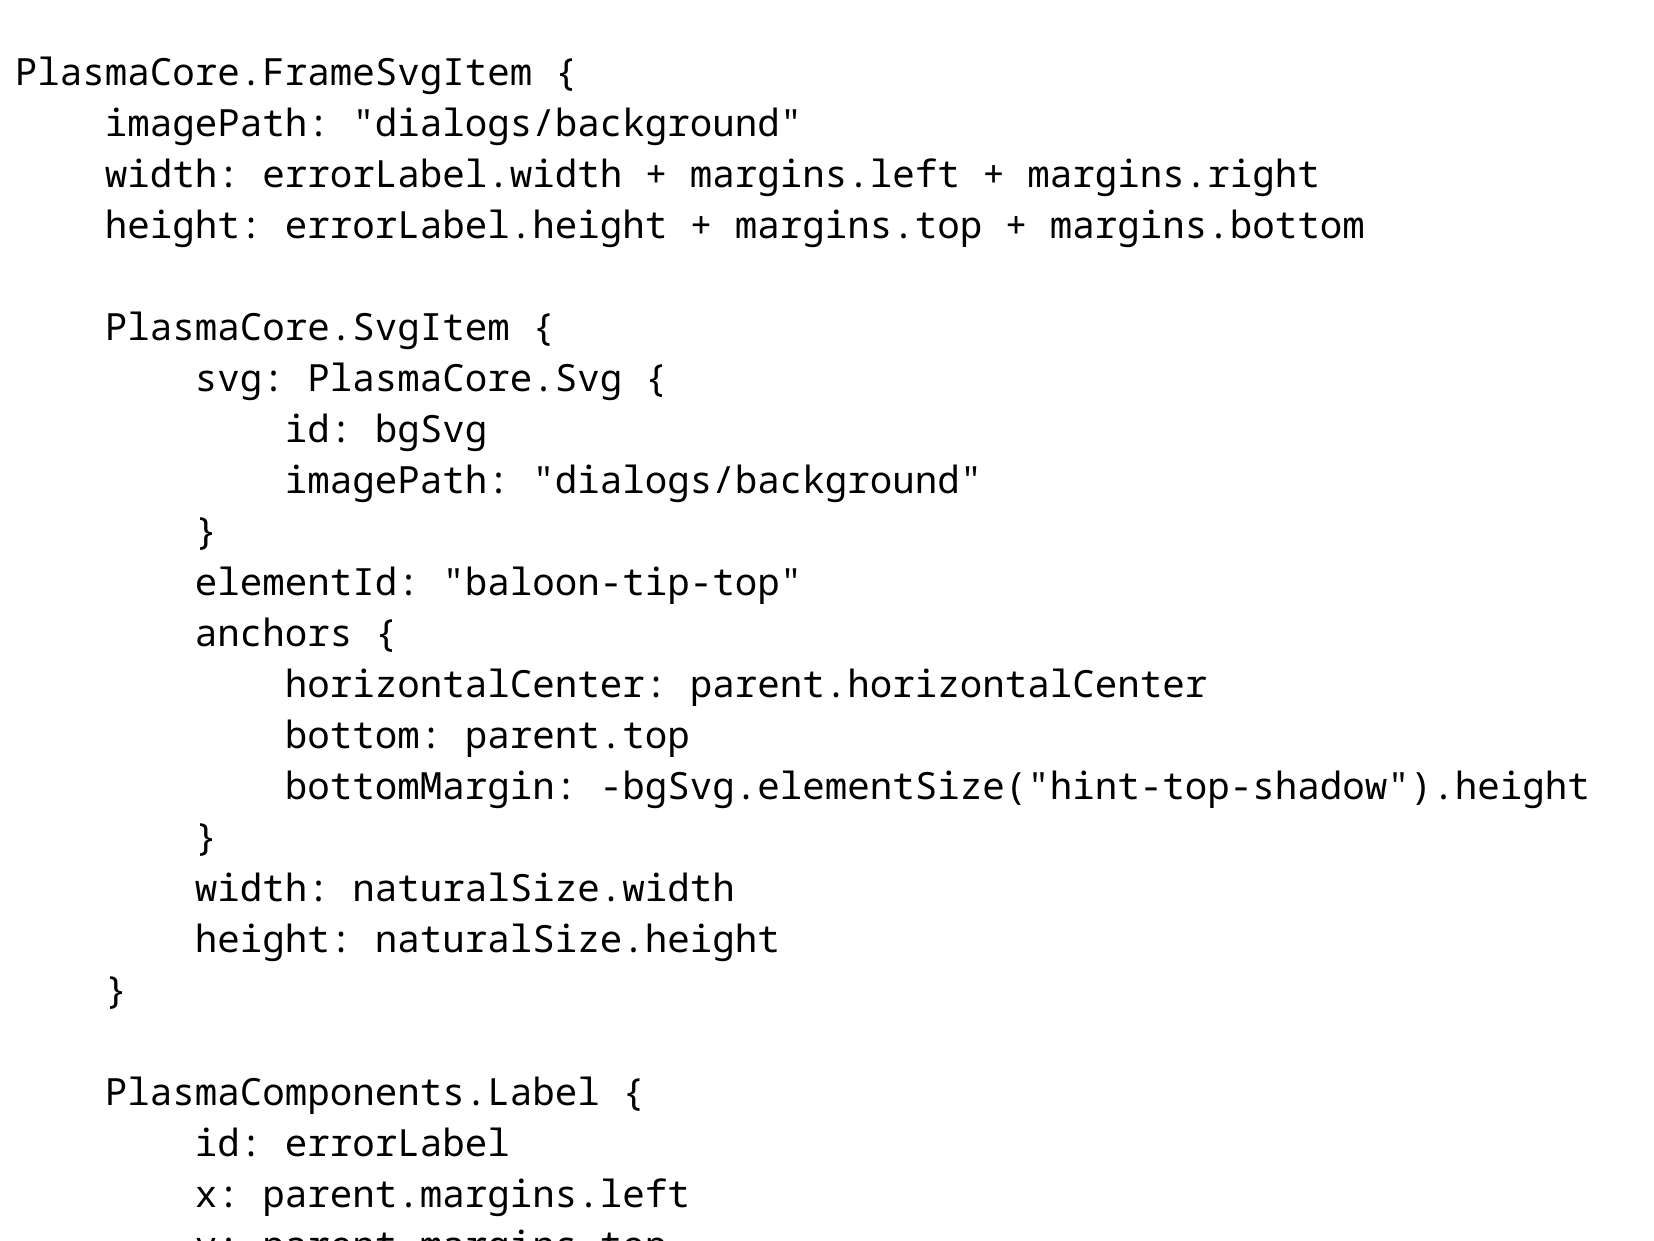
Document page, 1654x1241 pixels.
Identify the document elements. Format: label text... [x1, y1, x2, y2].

text_box PlasmaCore.FrameSvgItem { imagePath: "dialogs/background" width: errorLabel.width + margins.left + margins.right height: errorLabel.height + margins.top + margins.bottom PlasmaCore.SvgItem { svg: PlasmaCore.Svg { id: bgSvg imagePath: "dialogs/background" } elementId: "baloon-tip-top" anchors { horizontalCenter: parent.horizontalCenter bottom: parent.top bottomMargin: -bgSvg.elementSize("hint-top-shadow").height } width: naturalSize.width height: naturalSize.height } PlasmaComponents.Label { id: errorLabel x: parent.margins.left y: parent.margins.top text: i18n("An activity with this name already exists") } } [0, 38, 1654, 1203]
